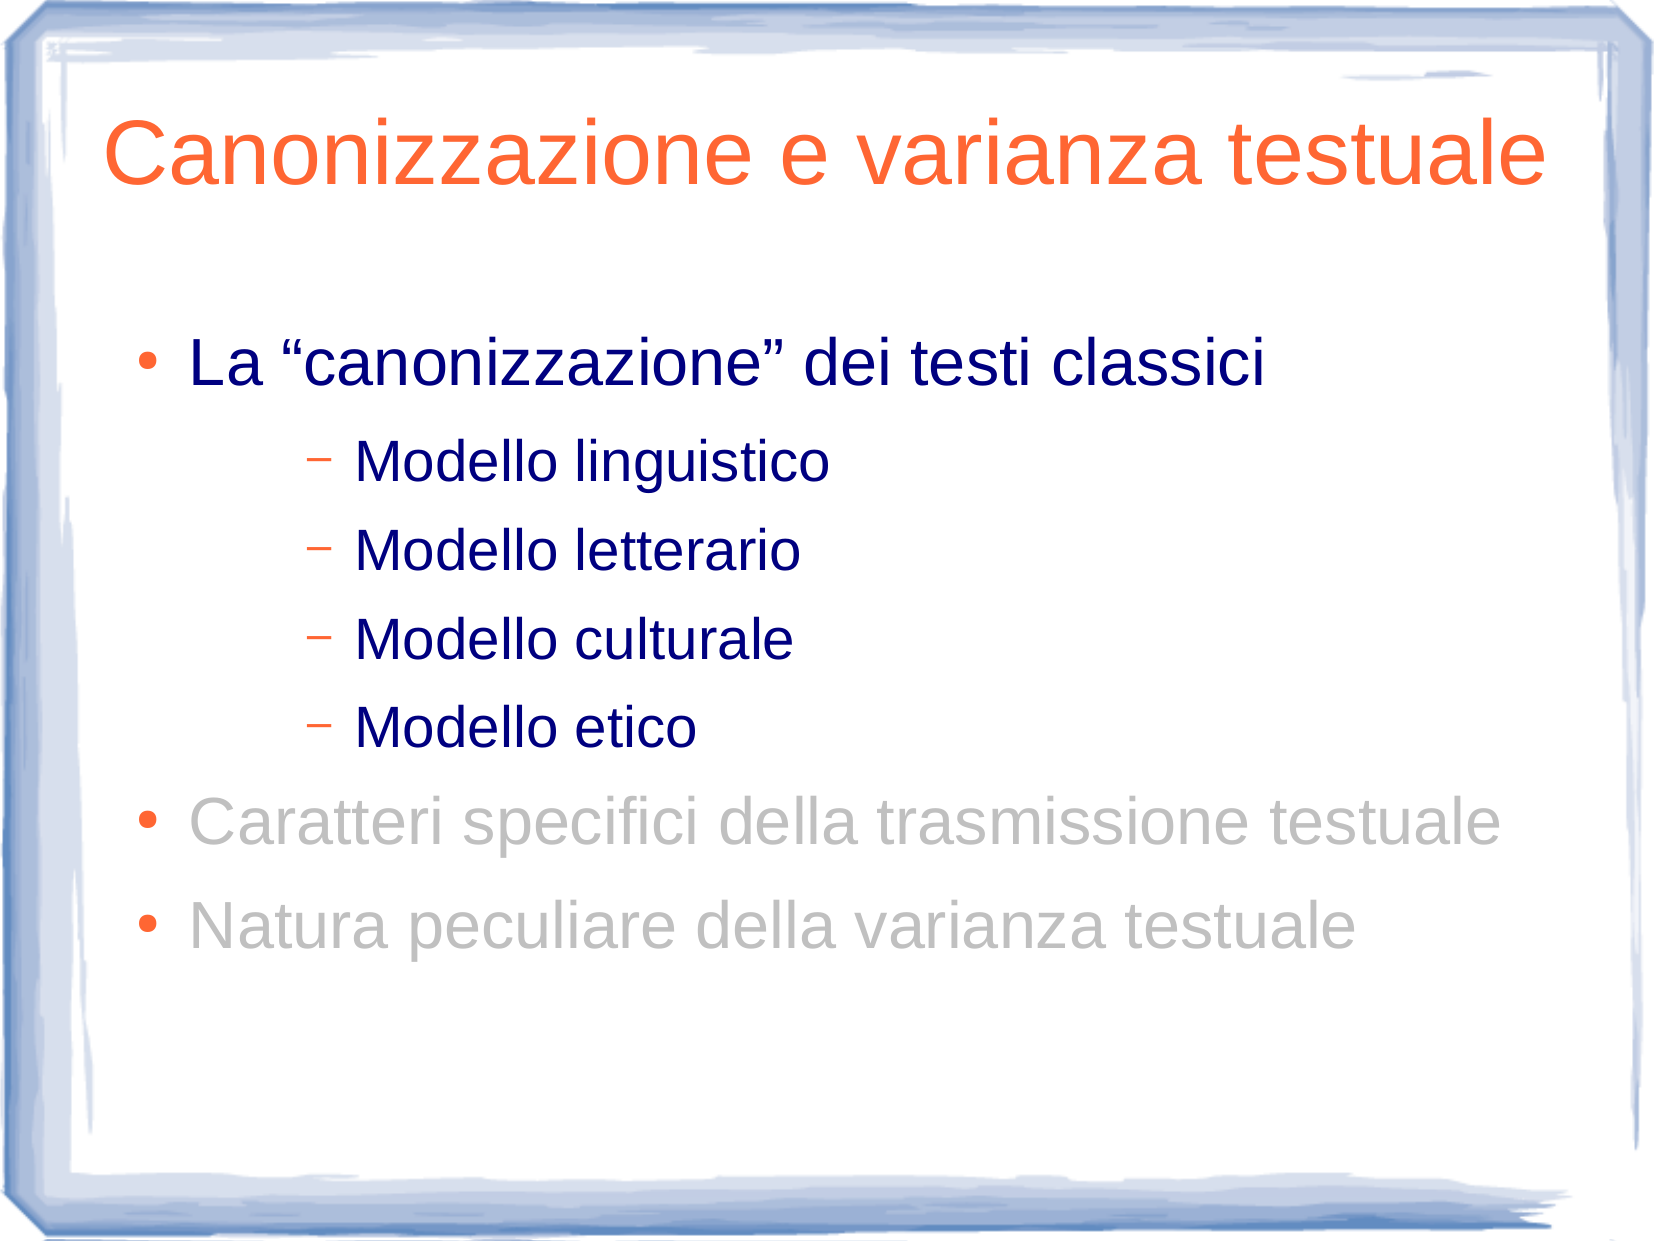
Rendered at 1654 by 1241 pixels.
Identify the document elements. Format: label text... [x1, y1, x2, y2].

list La “canonizzazione” dei testi classici Modello linguistico Modello letterario Modello culturale Modello etico Caratteri specifici della trasmissione testuale Natura peculiare della varianza testuale [118, 324, 1571, 1045]
picture [0, 0, 1654, 1241]
title Canonizzazione e varianza testuale [82, 49, 1571, 257]
